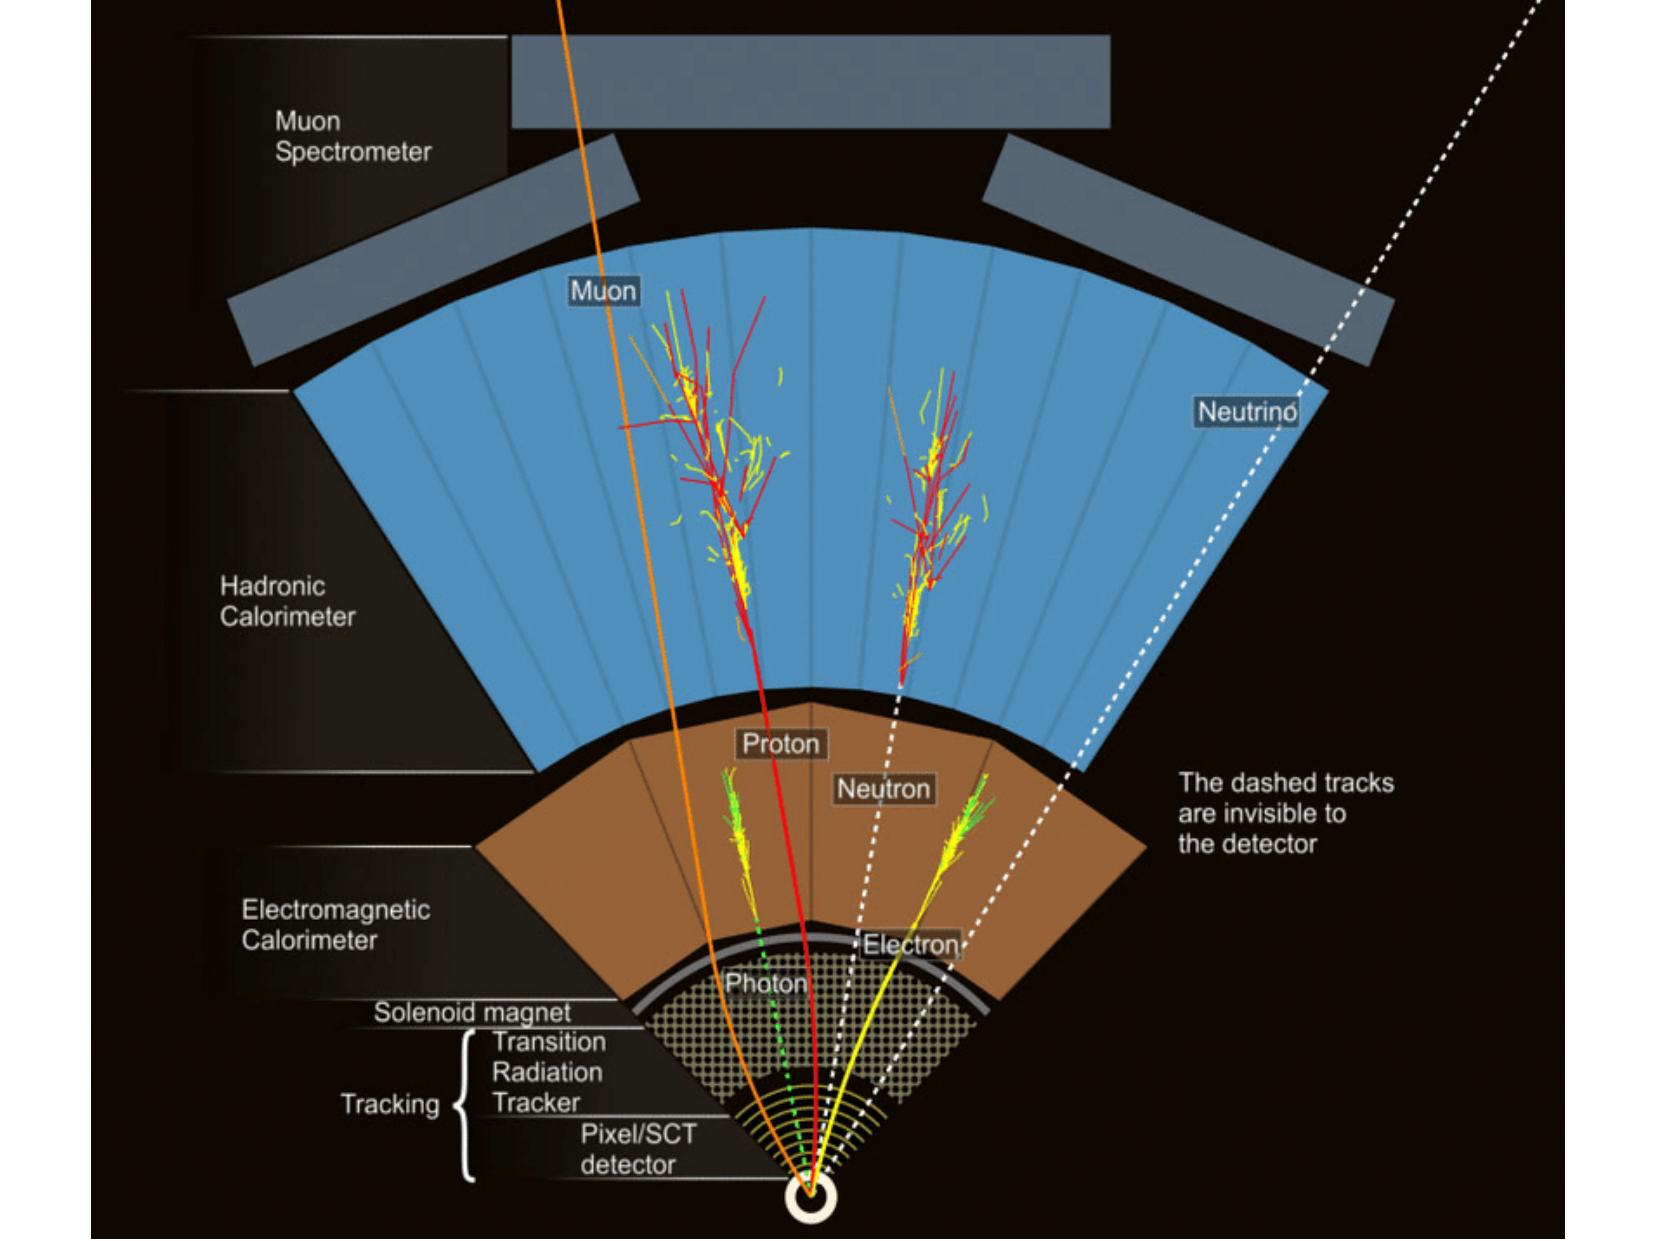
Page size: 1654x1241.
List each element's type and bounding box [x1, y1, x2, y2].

picture [91, 0, 1565, 1239]
